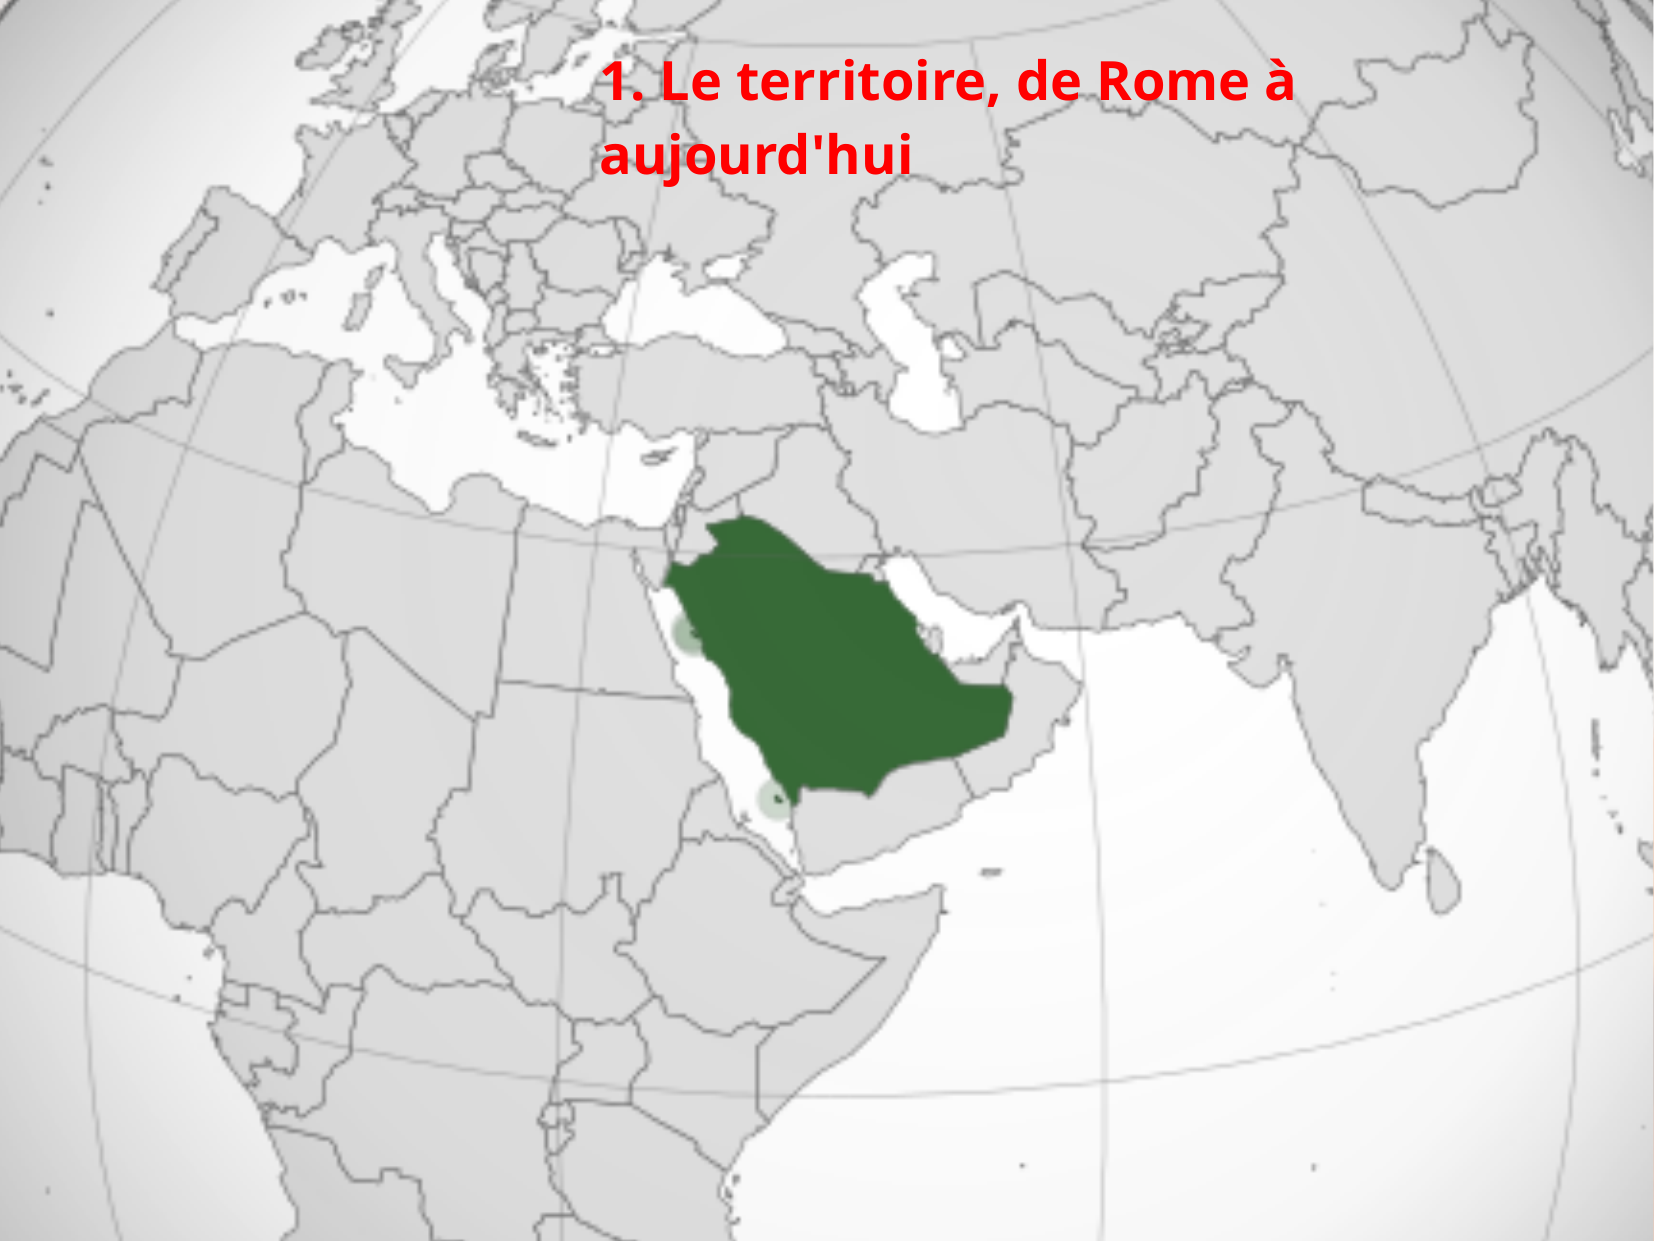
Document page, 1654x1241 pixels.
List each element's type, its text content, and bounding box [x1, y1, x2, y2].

picture [0, 0, 1654, 1241]
text_box 1. Le territoire, de Rome à aujourd'hui [584, 35, 1347, 337]
